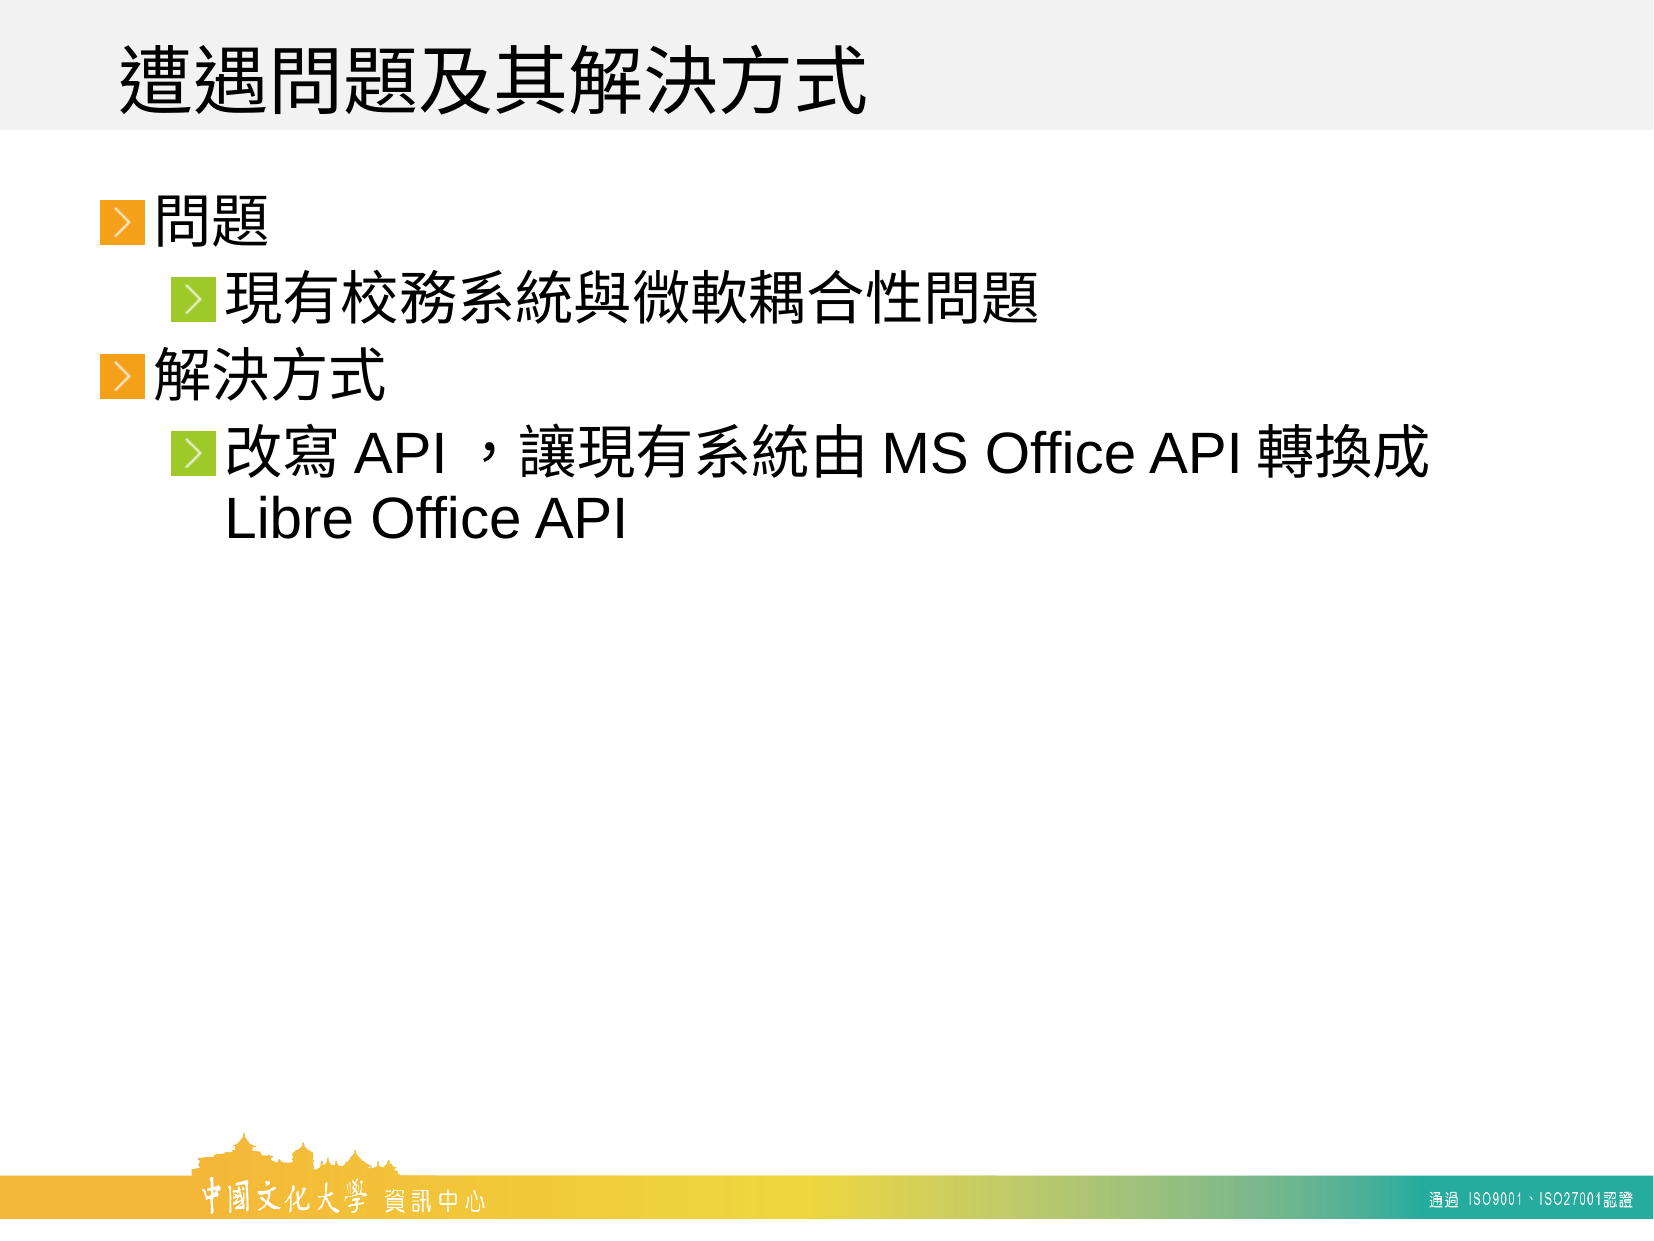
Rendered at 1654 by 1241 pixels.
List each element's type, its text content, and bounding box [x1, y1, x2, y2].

title 遭遇問題及其解決方式 [118, 0, 1571, 166]
list 問題 現有校務系統與微軟耦合性問題 解決方式 改寫API，讓現有系統由MS Office API轉換成Libre Office API [82, 190, 1571, 1028]
picture [0, 1133, 1654, 1219]
